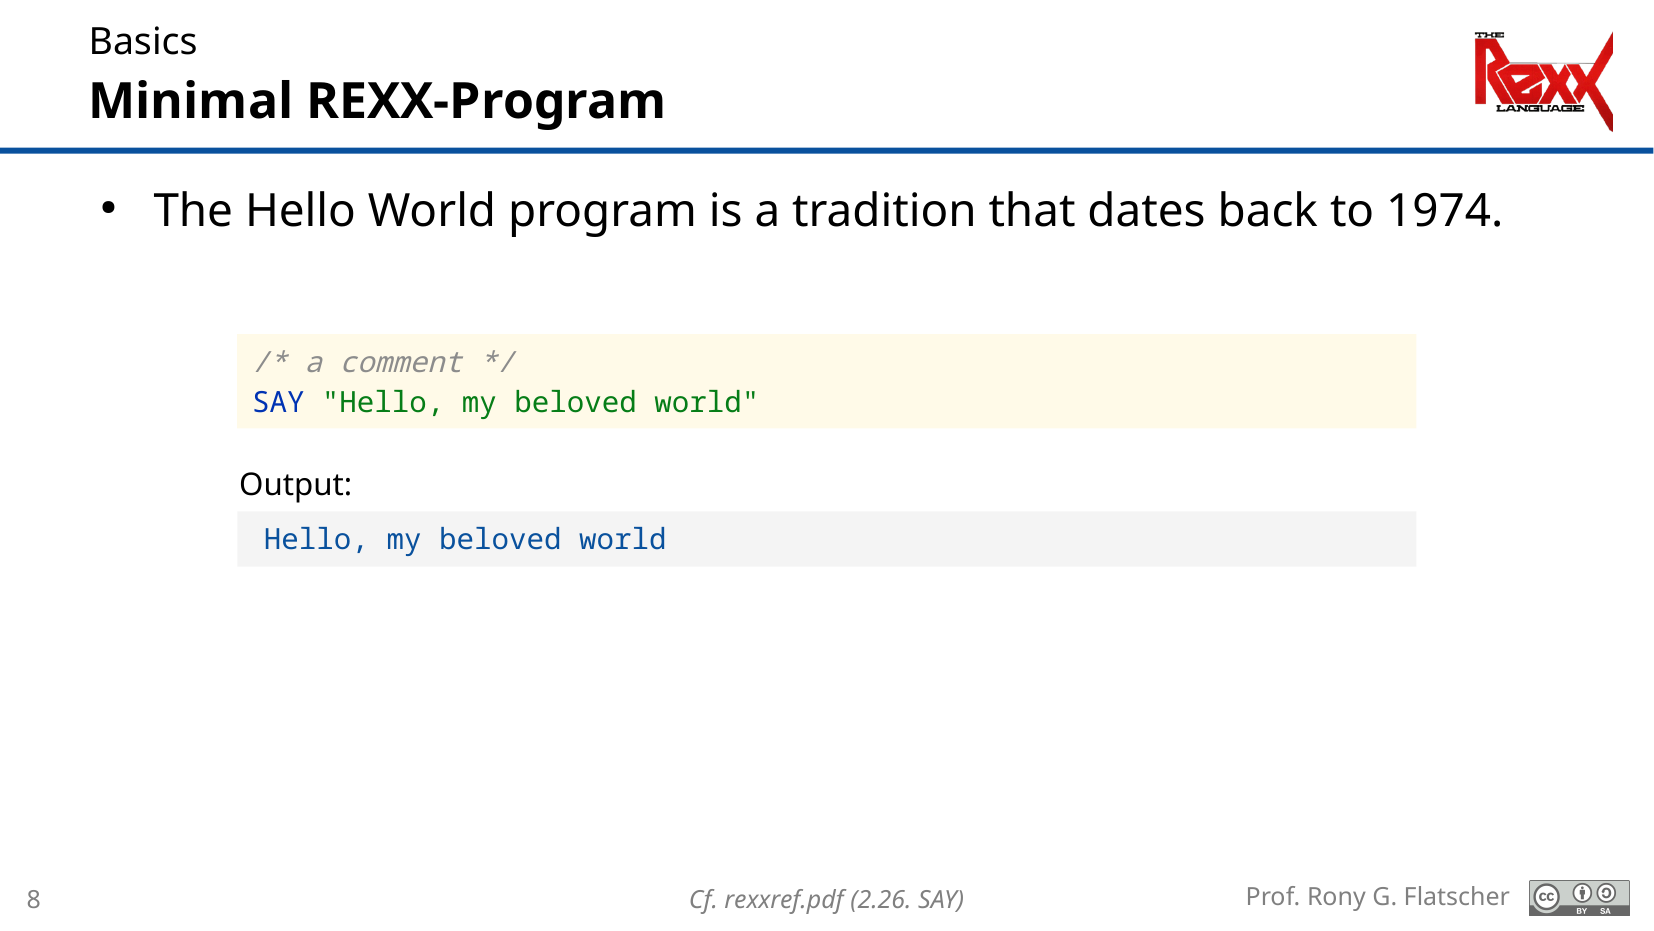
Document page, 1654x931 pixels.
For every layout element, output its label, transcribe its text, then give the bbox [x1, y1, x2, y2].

text_box Output: [224, 454, 390, 511]
text_box Cf. rexxref.pdf (2.26. SAY) [0, 874, 1654, 922]
title Basics Minimal REXX-Program [29, 0, 1654, 148]
list The Hello World program is a tradition that dates back to 1974. [82, 177, 1571, 296]
text_box Hello, my beloved world [237, 511, 1417, 567]
text_box /* a comment */ SAY "Hello, my beloved world" [237, 334, 1417, 425]
